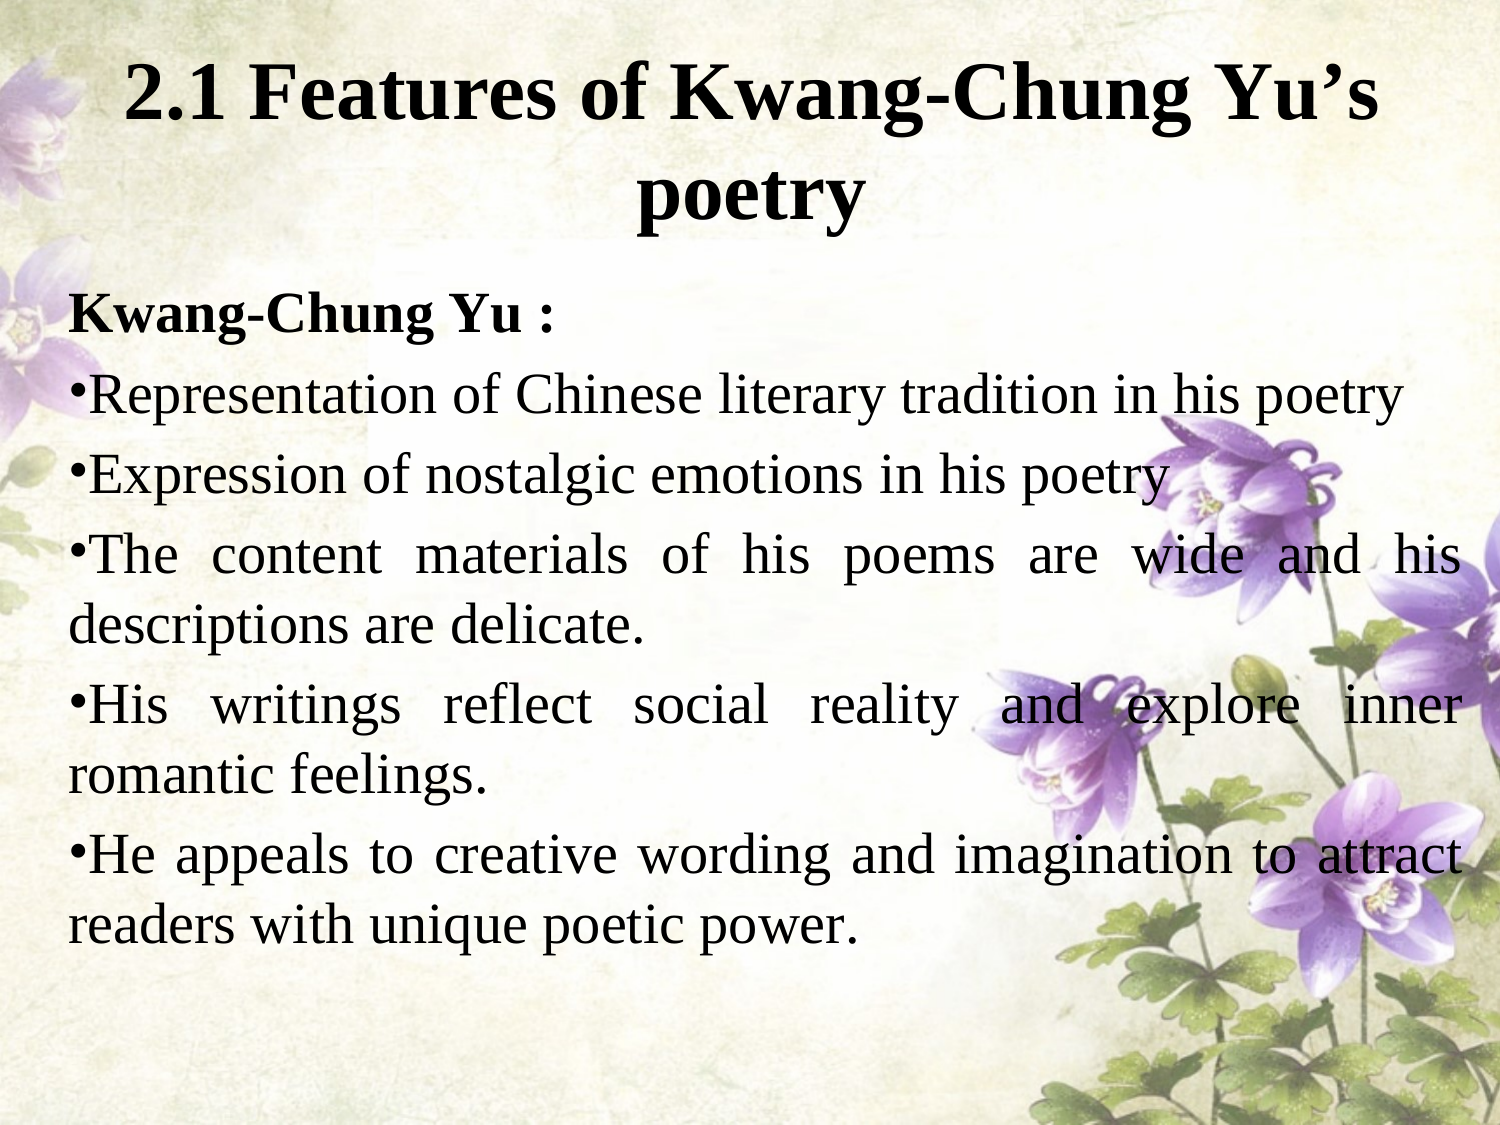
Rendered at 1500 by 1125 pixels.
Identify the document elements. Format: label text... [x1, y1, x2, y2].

picture [0, 0, 1500, 1125]
list Kwang-Chung Yu : Representation of Chinese literary tradition in his poetry Expression of nostalgic emotions in his poetry The content materials of his poems are wide and his descriptions are delicate. His writings reflect social reality and explore inner romantic feelings. He appeals to creative wording and imagination to attract readers with unique poetic power. [53, 267, 1479, 1053]
title 2.1 Features of Kwang-Chung Yu’s poetry [76, 42, 1427, 231]
